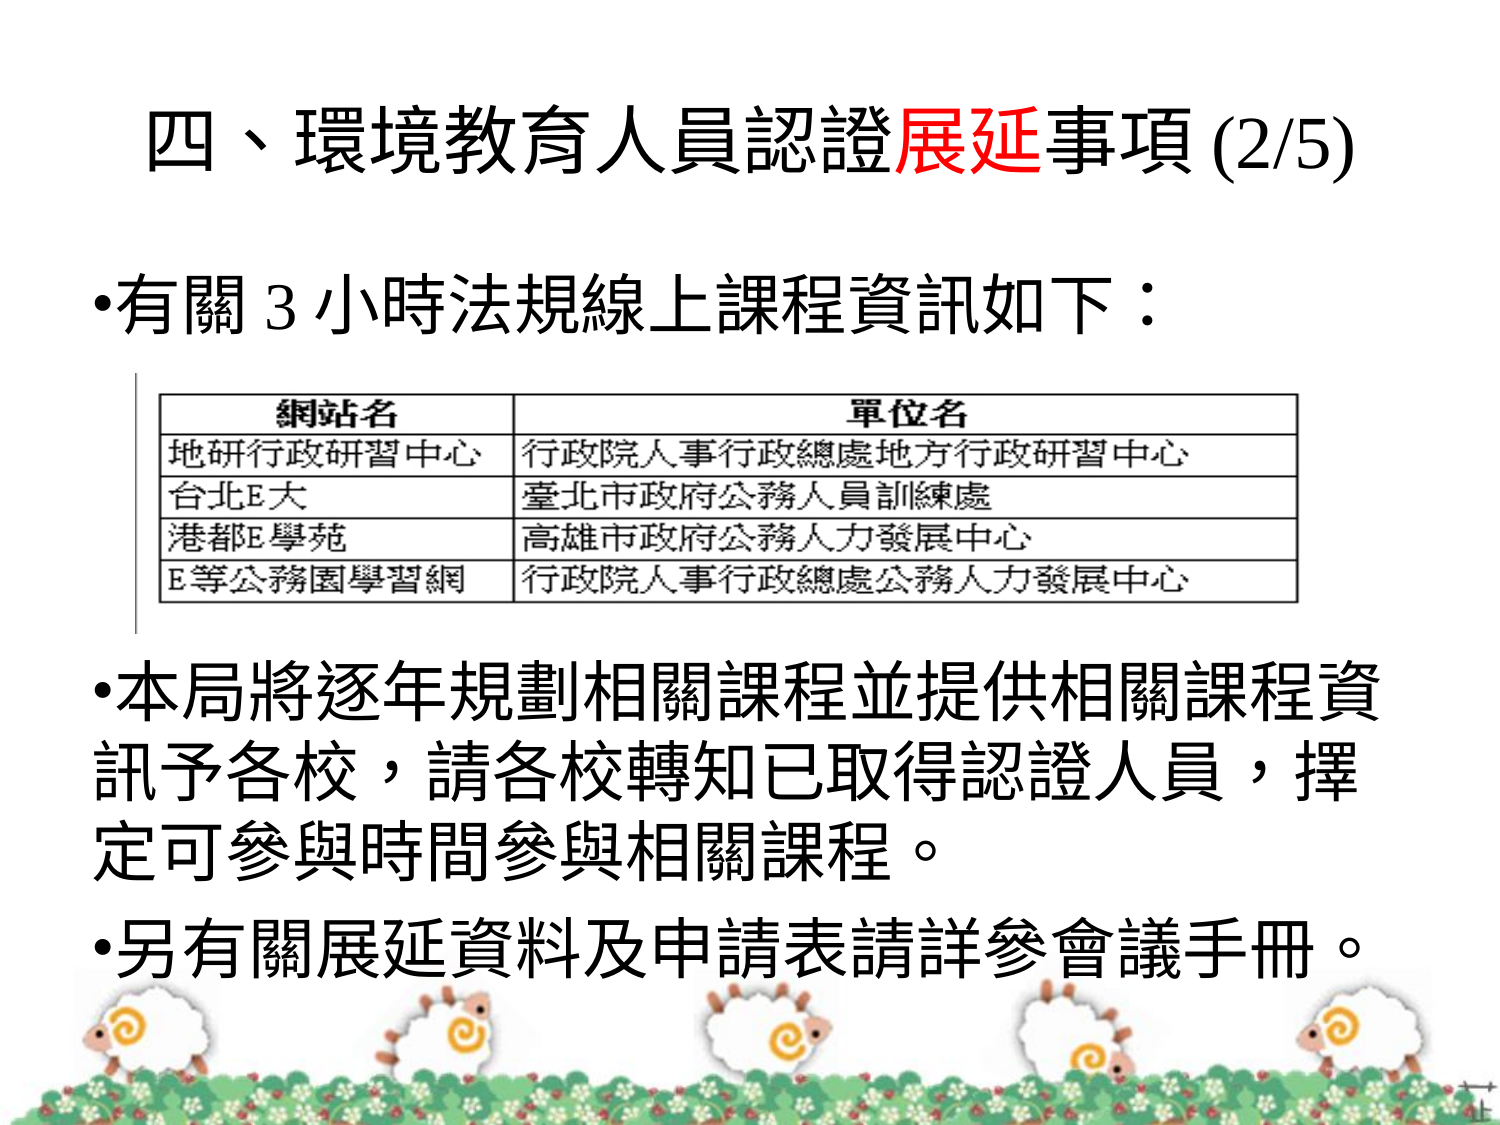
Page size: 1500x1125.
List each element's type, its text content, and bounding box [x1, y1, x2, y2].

picture [135, 373, 1341, 634]
picture [0, 645, 1500, 1125]
title 四、環境教育人員認證展延事項(2/5) [75, 45, 1426, 233]
list 有關3小時法規線上課程資訊如下： 本局將逐年規劃相關課程並提供相關課程資訊予各校，請各校轉知已取得認證人員，擇定可參與時間參與相關課程。 另有關展延資料及申請表請詳參會議手冊。 [76, 255, 1427, 998]
